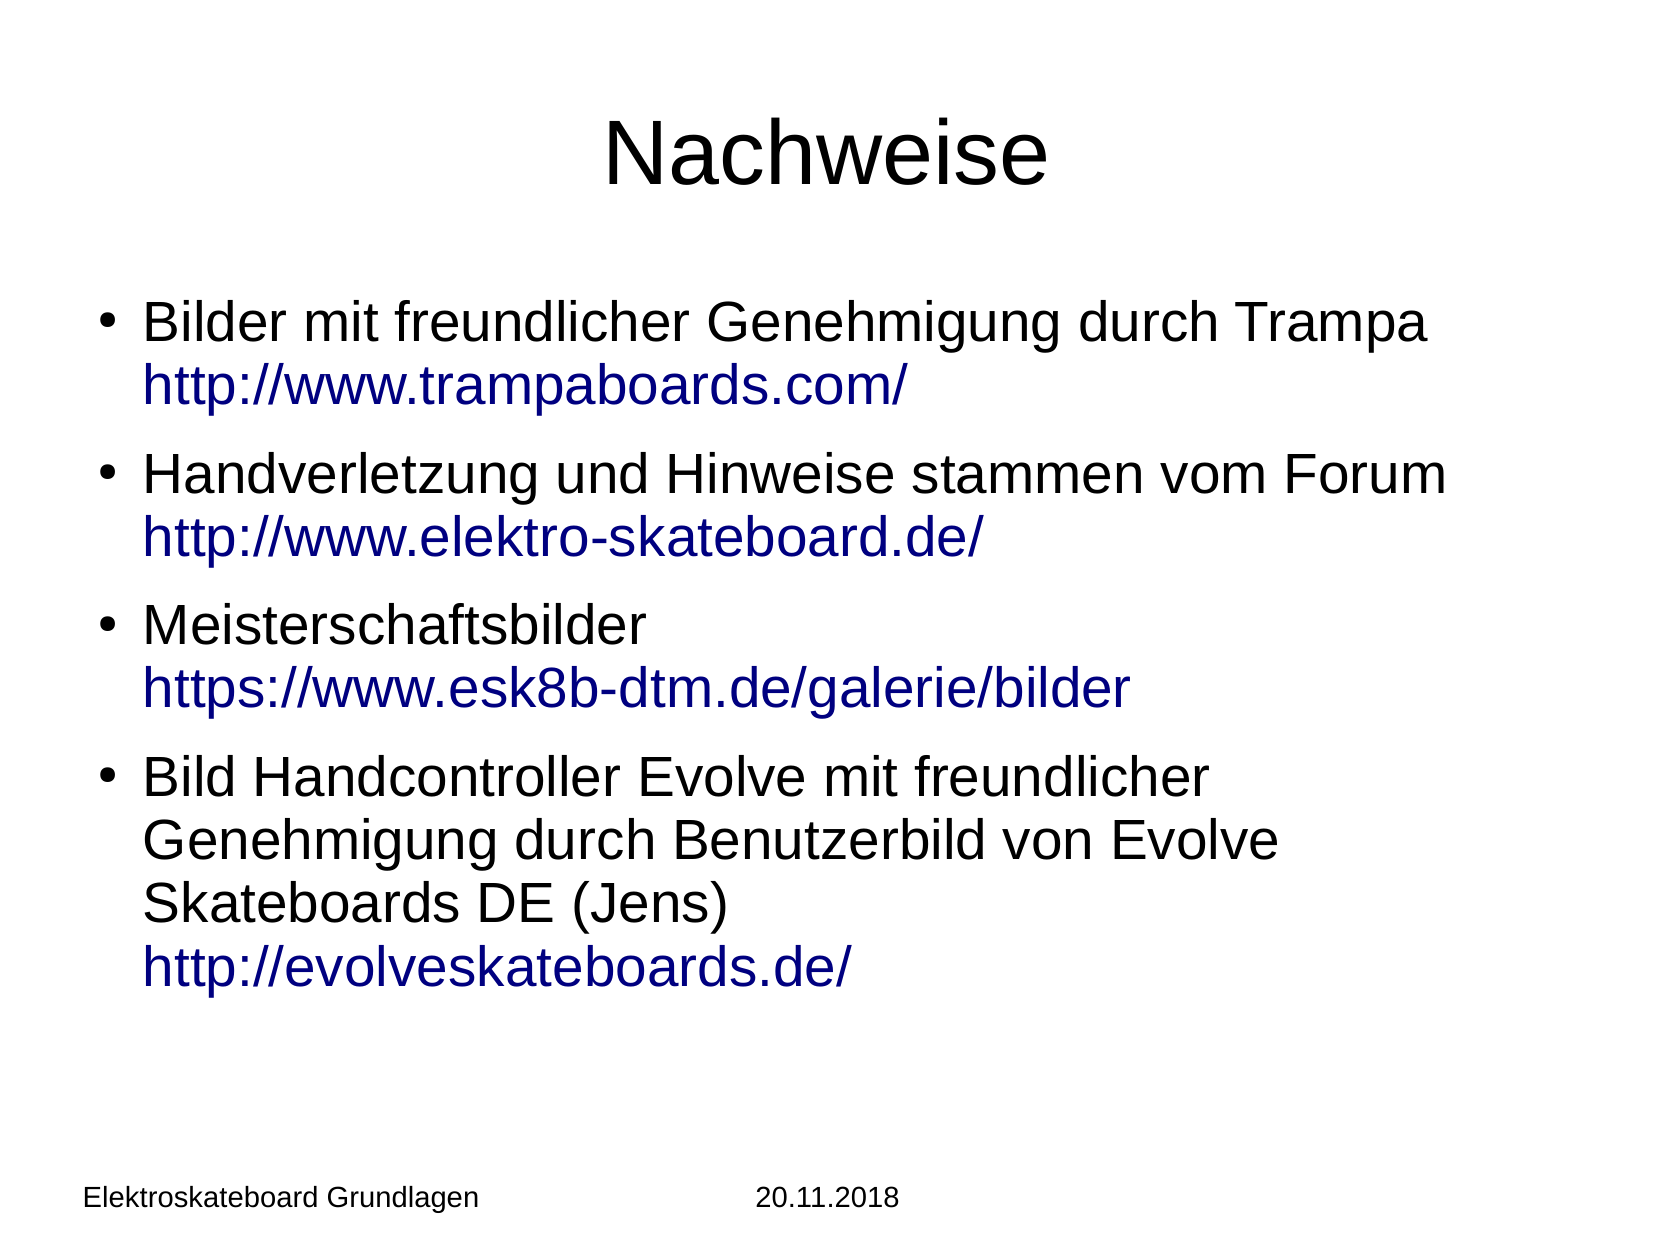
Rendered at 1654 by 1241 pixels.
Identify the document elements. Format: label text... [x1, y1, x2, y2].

title Nachweise [82, 49, 1571, 257]
list Bilder mit freundlicher Genehmigung durch Trampa http://www.trampaboards.com/ Handverletzung und Hinweise stammen vom Forum http://www.elektro-skateboard.de/ Meisterschaftsbilder https://www.esk8b-dtm.de/galerie/bilder Bild Handcontroller Evolve mit freundlicher Genehmigung durch Benutzerbild von Evolve Skateboards DE (Jens) http://evolveskateboards.de/ [82, 290, 1571, 1010]
